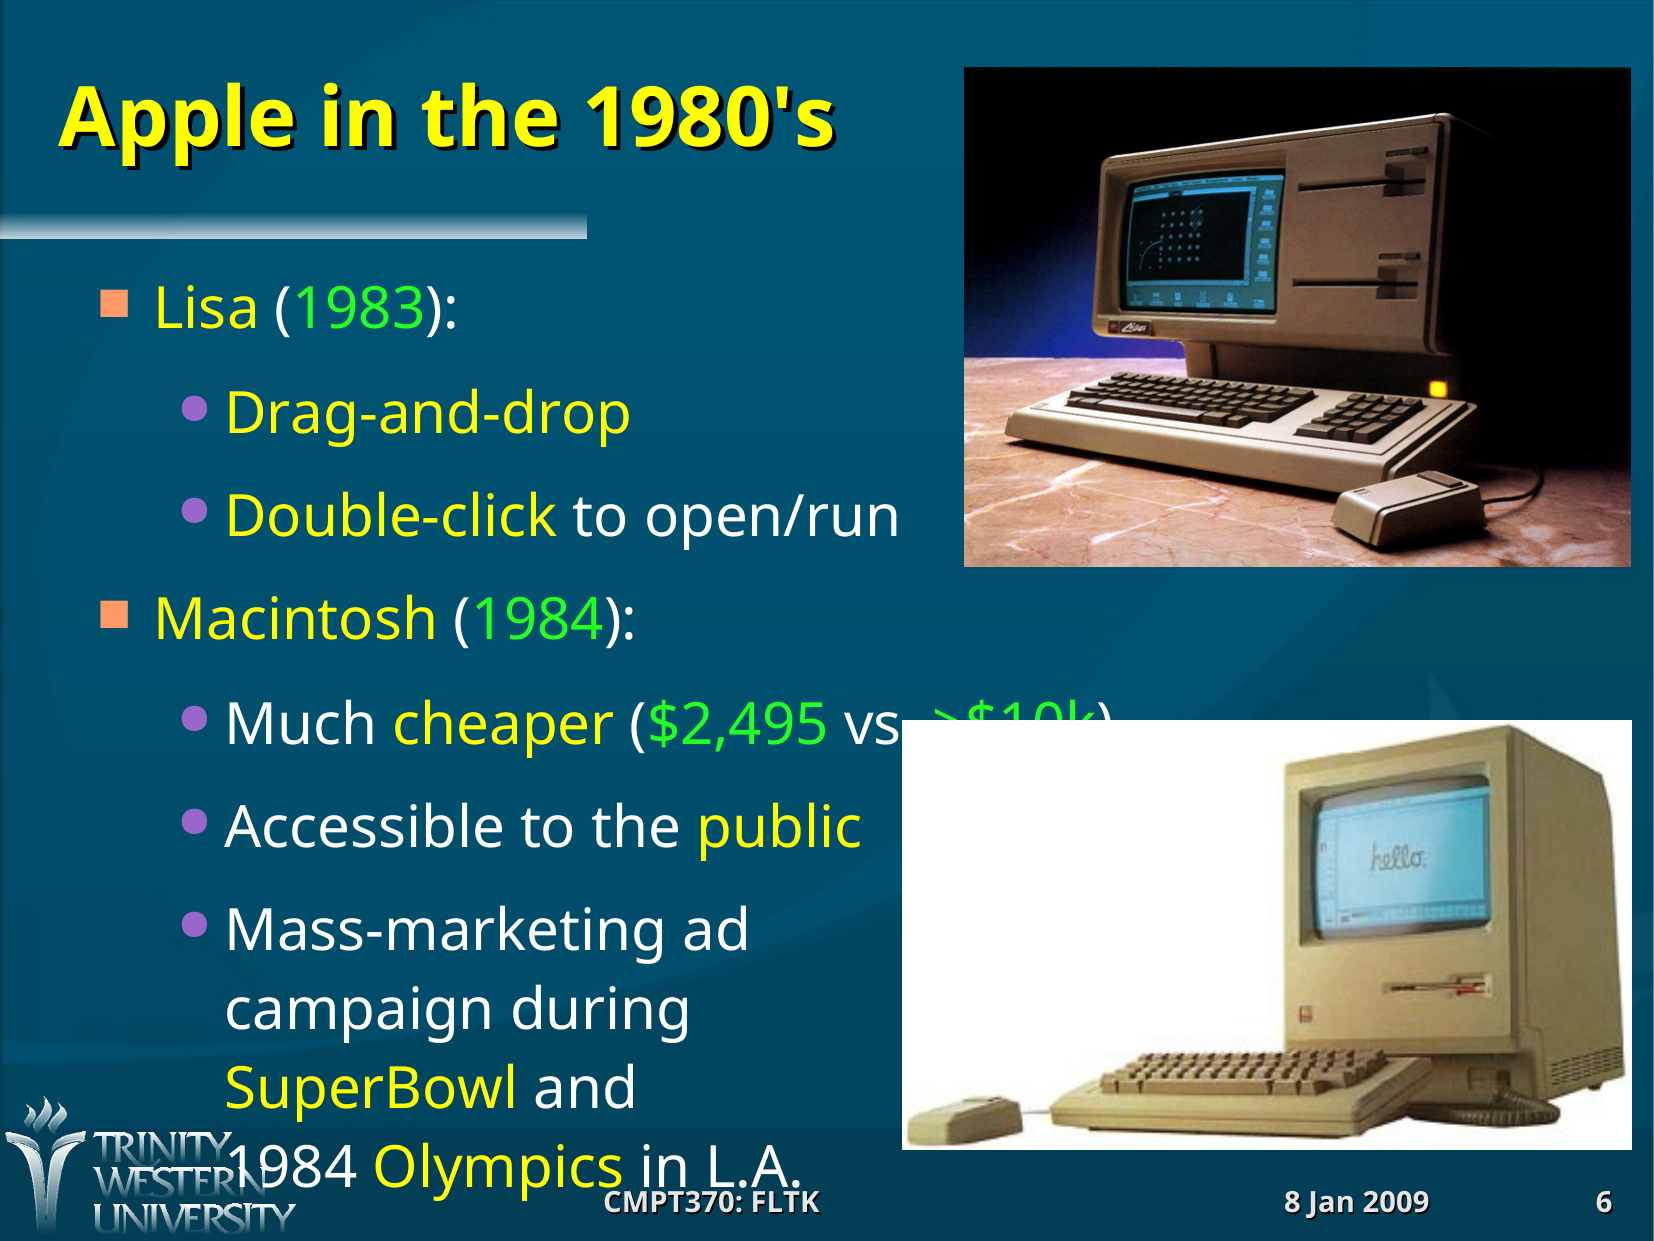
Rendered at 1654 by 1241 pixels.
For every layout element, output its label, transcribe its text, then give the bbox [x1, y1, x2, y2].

picture [903, 692, 1654, 1149]
picture [0, 214, 586, 232]
picture [965, 68, 1630, 566]
picture [0, 233, 586, 238]
list Lisa (1983): Drag-and-drop Double-click to open/run Macintosh (1984): Much cheaper ($2,495 vs. >$10k) Accessible to the public Mass-marketing ad campaign during SuperBowl and 1984 Olympics in L.A. [82, 266, 1305, 1109]
title Apple in the 1980's [59, 19, 1548, 208]
picture [38, 1227, 54, 1232]
